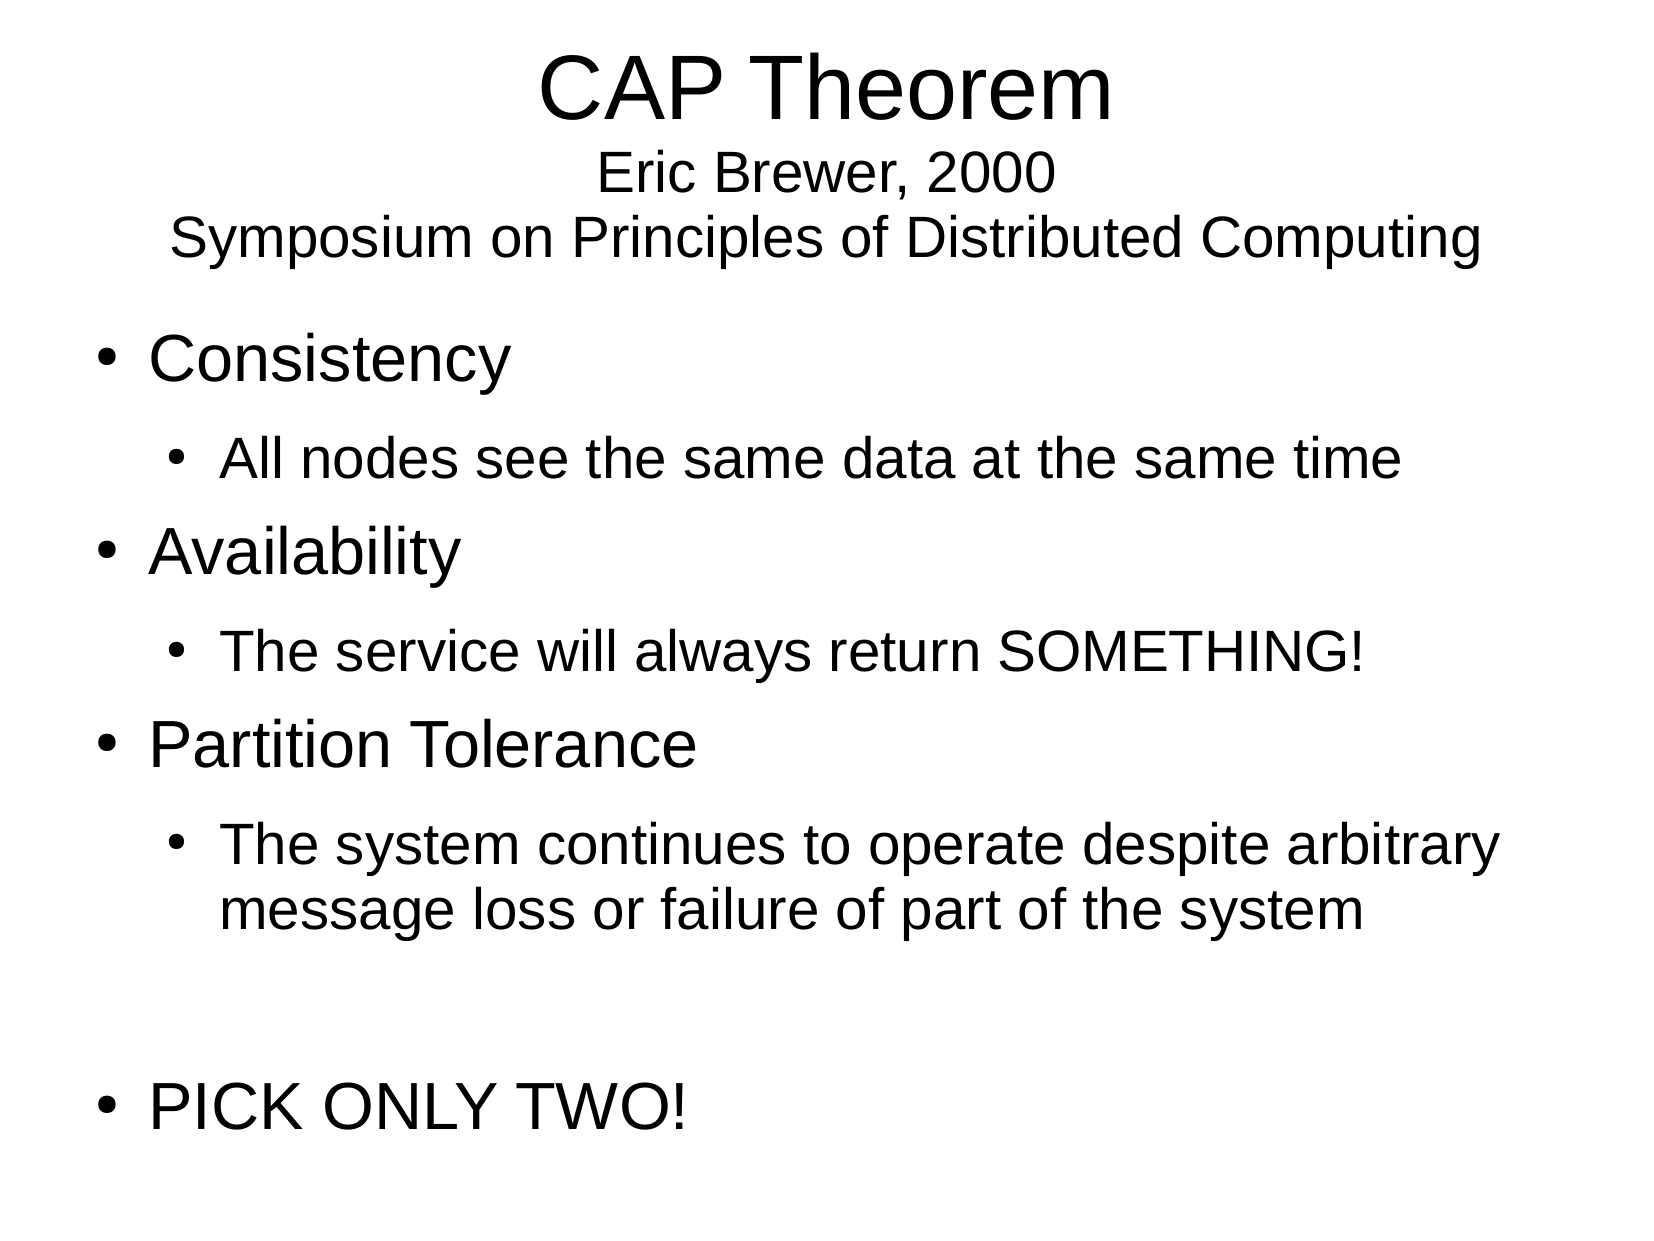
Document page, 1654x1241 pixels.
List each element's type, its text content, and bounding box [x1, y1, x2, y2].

title CAP Theorem Eric Brewer, 2000 Symposium on Principles of Distributed Computing [82, 36, 1571, 270]
list Consistency All nodes see the same data at the same time Availability The service will always return SOMETHING! Partition Tolerance The system continues to operate despite arbitrary message loss or failure of part of the system PICK ONLY TWO! [77, 321, 1566, 1143]
